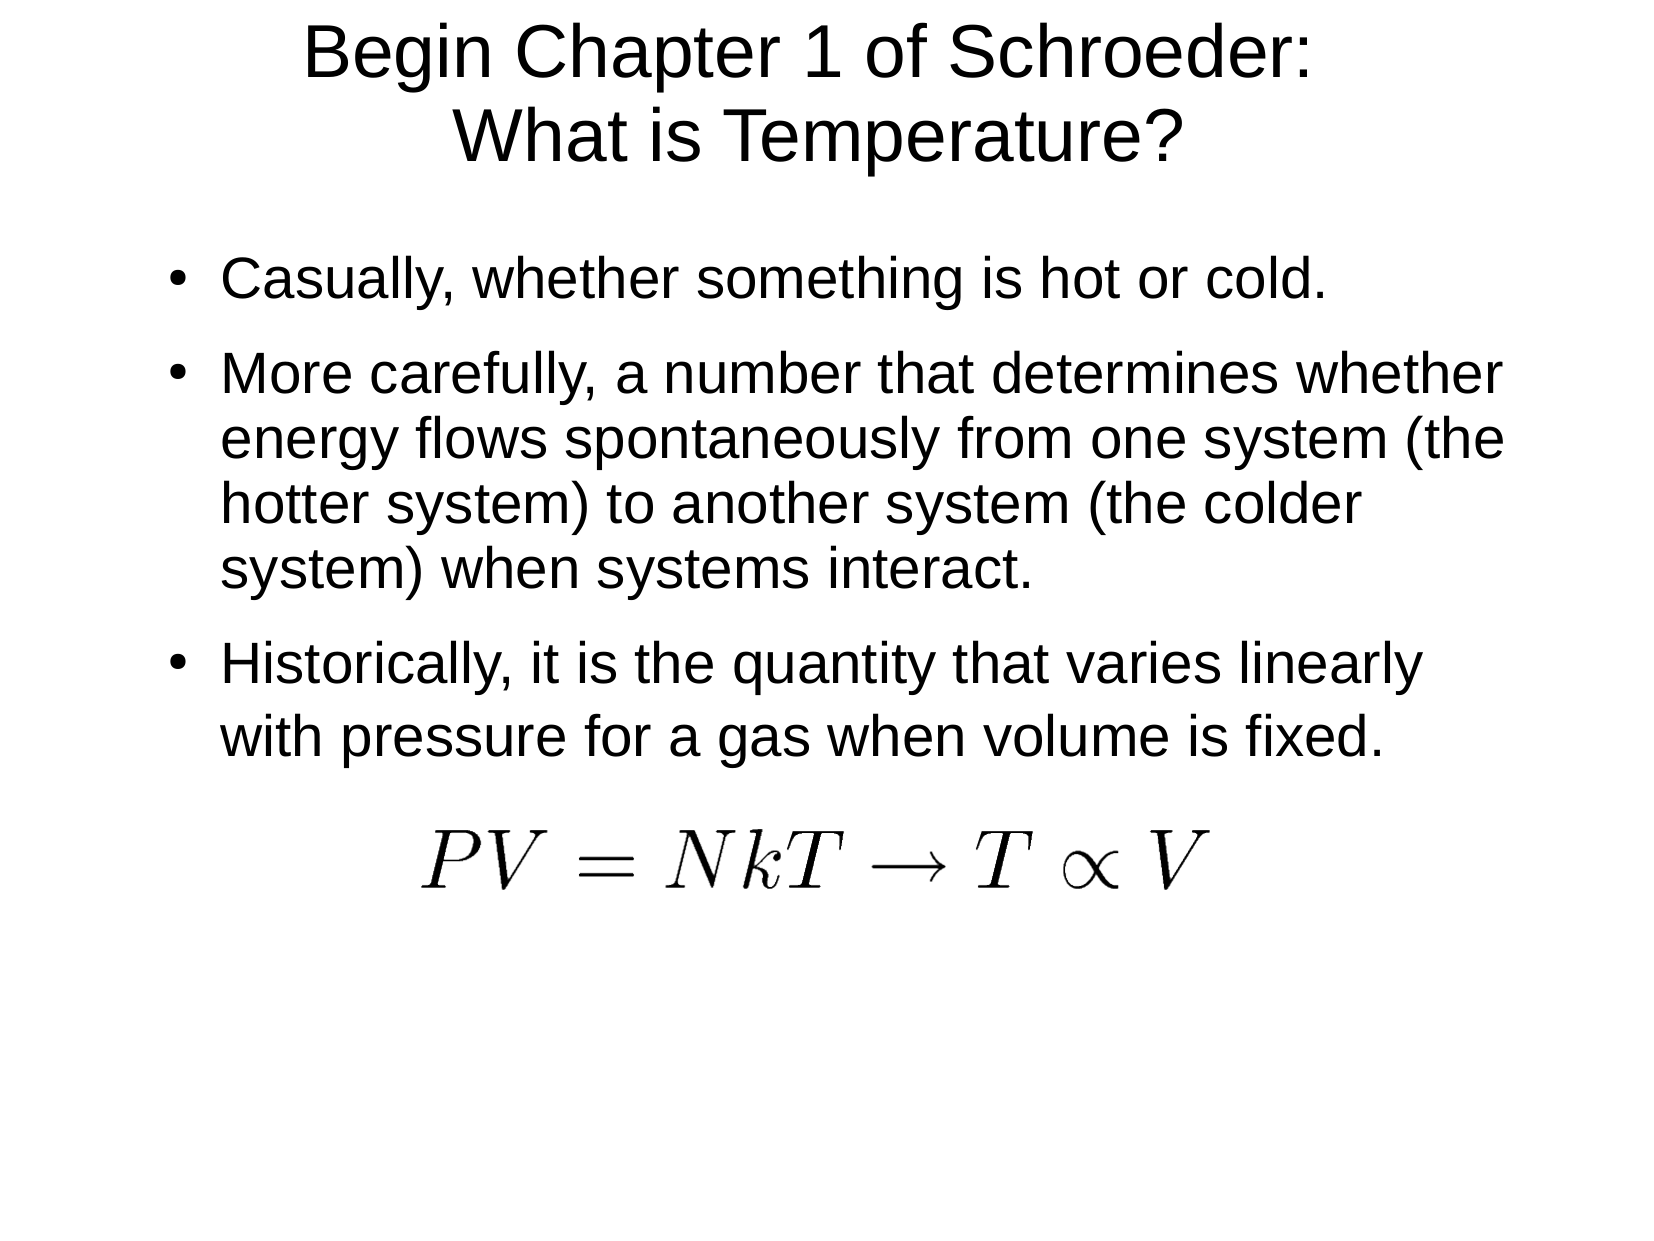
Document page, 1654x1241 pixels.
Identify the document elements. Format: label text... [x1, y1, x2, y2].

picture [412, 824, 1216, 901]
list Casually, whether something is hot or cold. More carefully, a number that determines whether energy flows spontaneously from one system (the hotter system) to another system (the colder system) when systems interact. Historically, it is the quantity that varies linearly with pressure for a gas when volume is fixed. [150, 246, 1530, 1051]
title Begin Chapter 1 of Schroeder: What is Temperature? [75, 0, 1564, 188]
